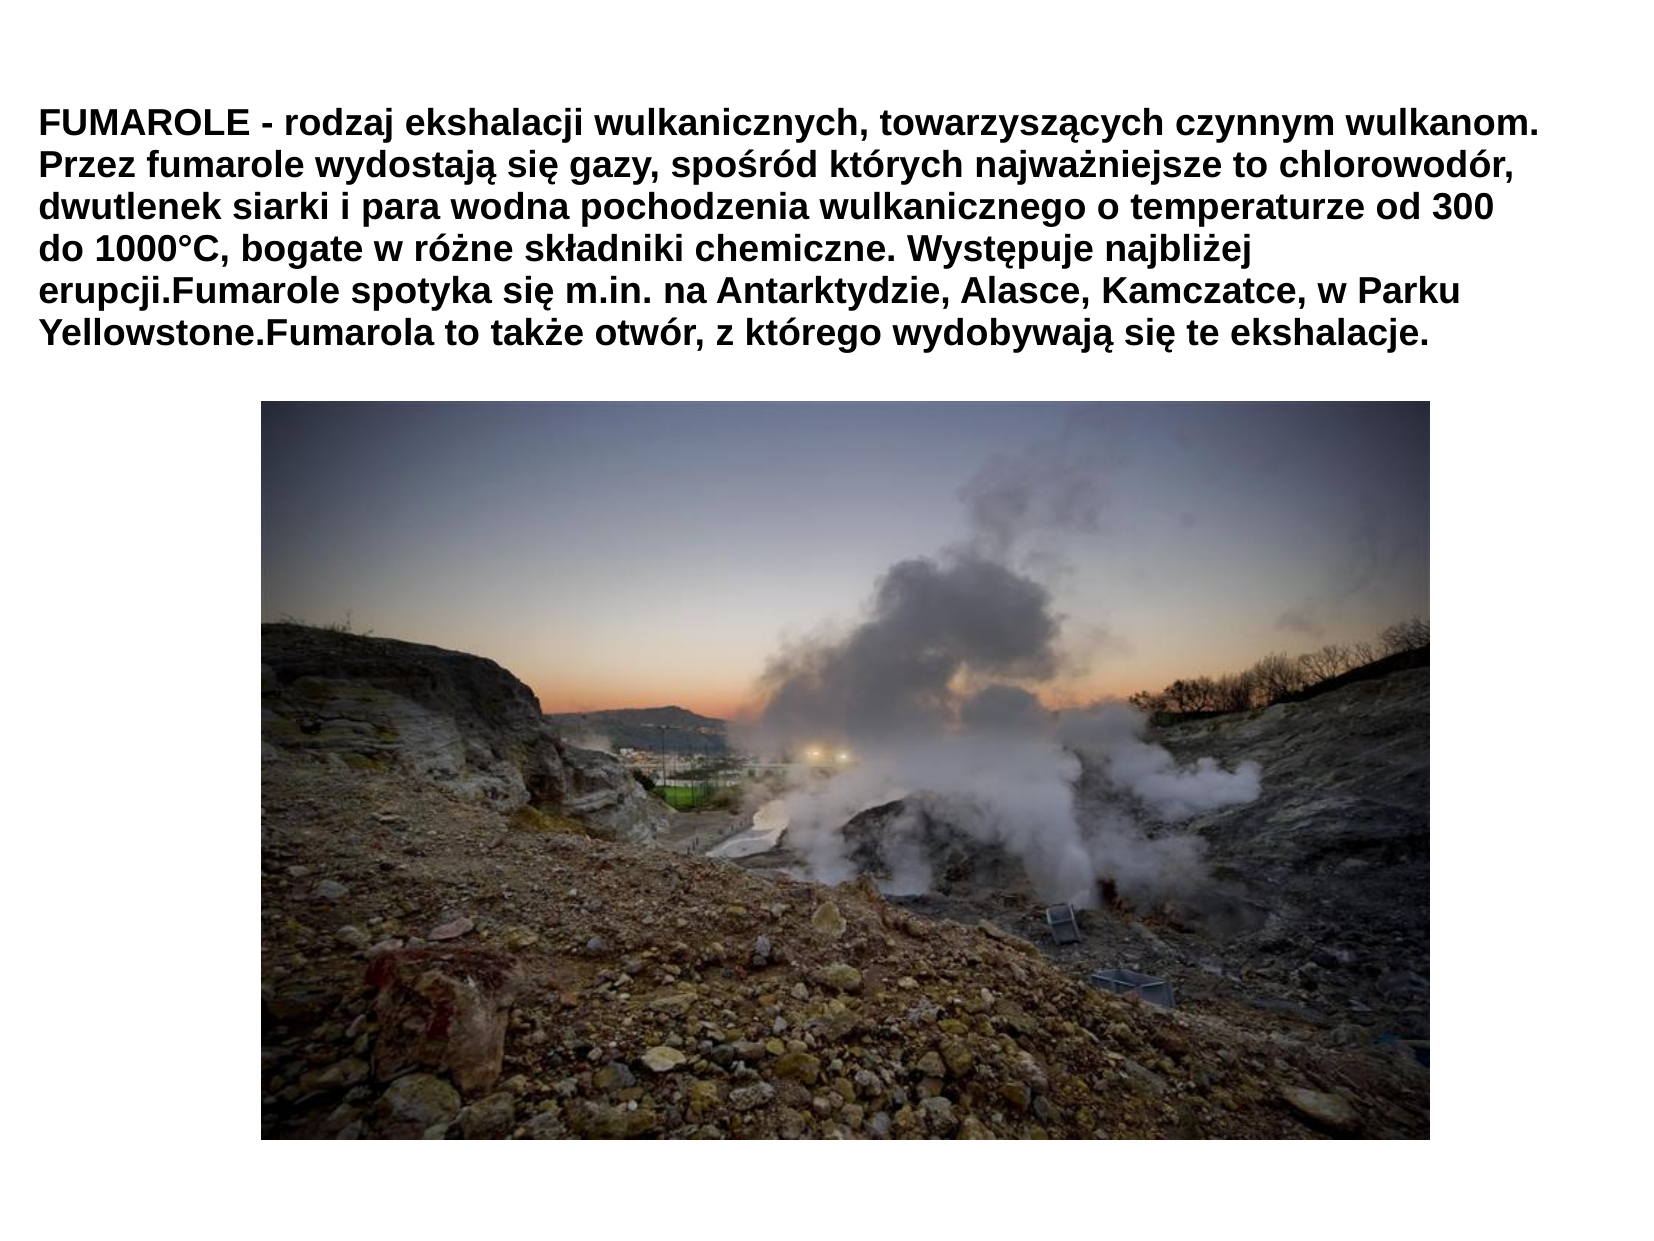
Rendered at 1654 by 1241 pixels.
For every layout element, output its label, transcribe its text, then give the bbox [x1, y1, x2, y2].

text_box FUMAROLE - rodzaj ekshalacji wulkanicznych, towarzyszących czynnym wulkanom. Przez fumarole wydostają się gazy, spośród których najważniejsze to chlorowodór, dwutlenek siarki i para wodna pochodzenia wulkanicznego o temperaturze od 300 do 1000°C, bogate w różne składniki chemiczne. Występuje najbliżej erupcji.Fumarole spotyka się m.in. na Antarktydzie, Alasce, Kamczatce, w Parku Yellowstone.Fumarola to także otwór, z którego wydobywają się te ekshalacje. [23, 94, 1560, 369]
picture [261, 401, 1430, 1140]
